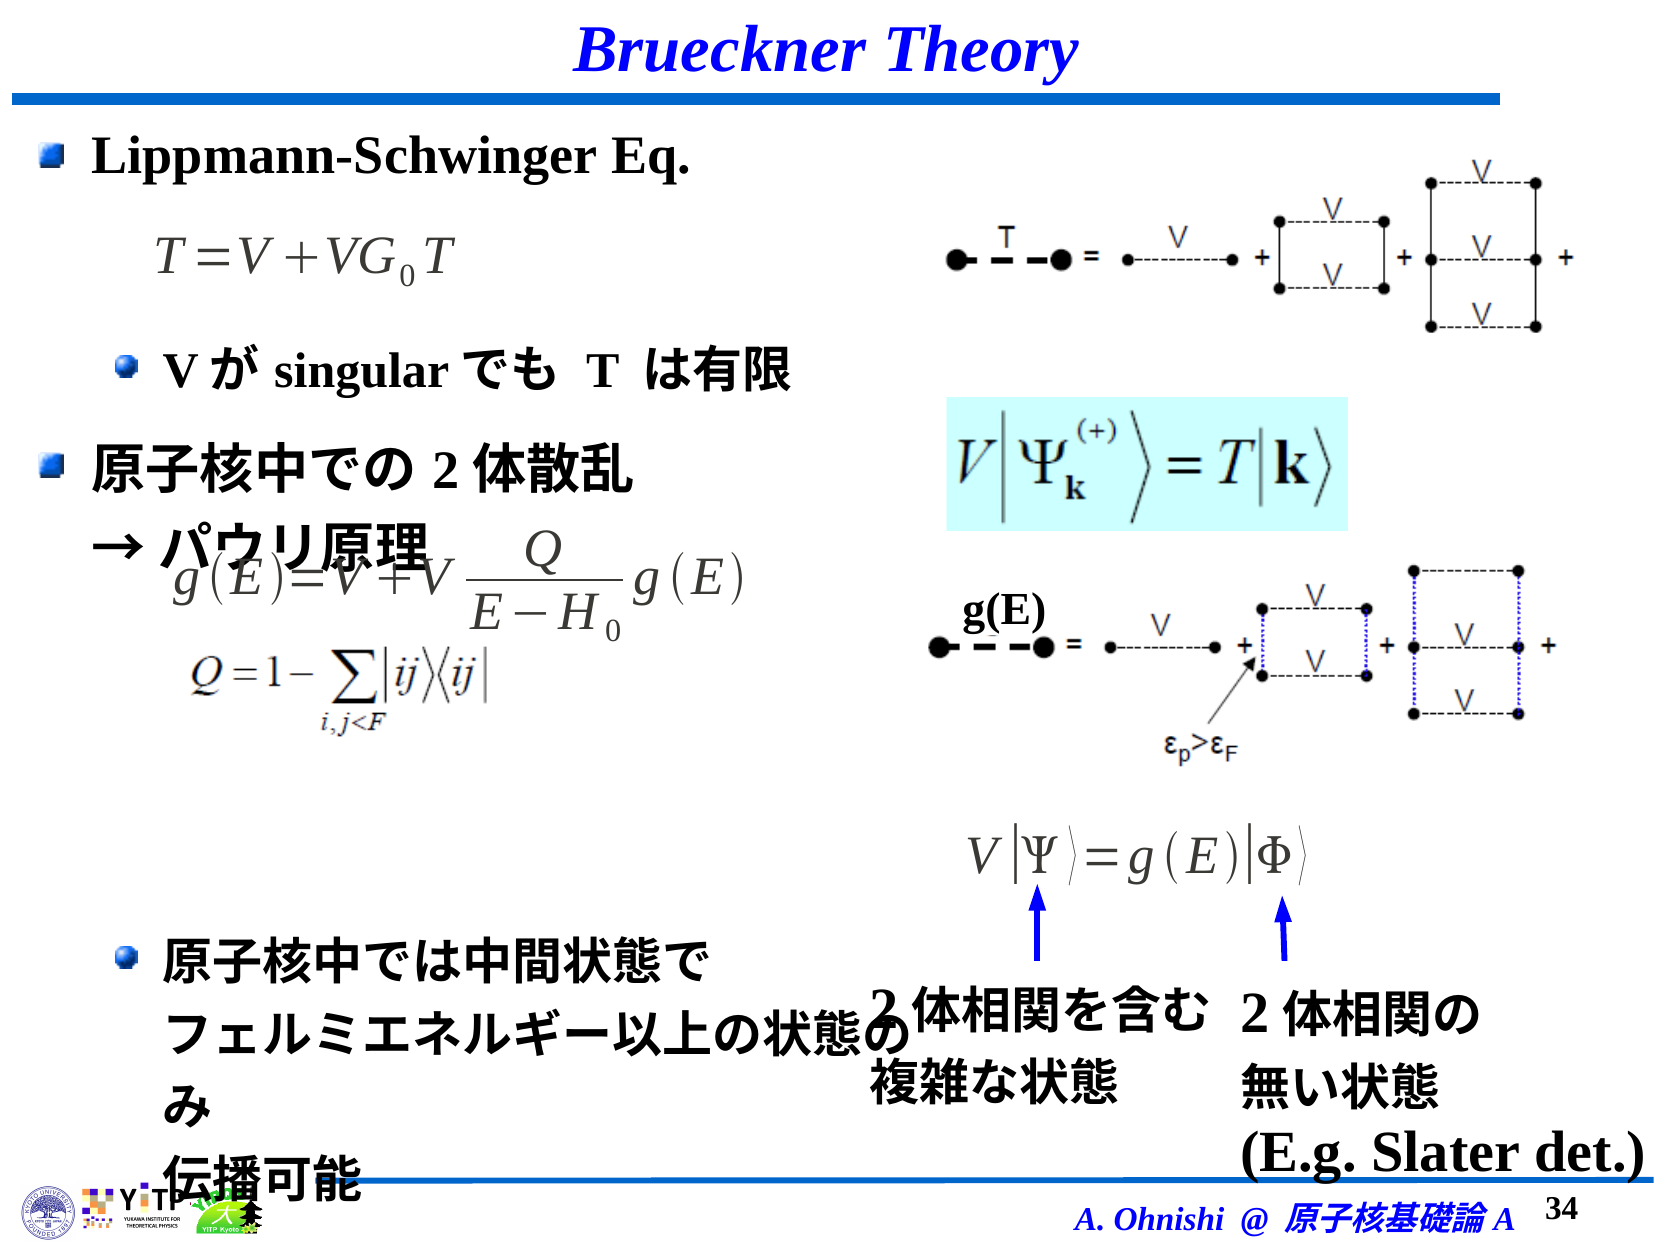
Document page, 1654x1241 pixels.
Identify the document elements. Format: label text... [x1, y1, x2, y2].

picture [160, 614, 515, 746]
picture [945, 397, 1348, 531]
chart [147, 225, 458, 293]
text_box 2体相関を含む 複雑な状態 [869, 970, 1216, 1085]
picture [20, 1185, 76, 1241]
list Lippmann-Schwinger Eq. Vがsingularでも T は有限 原子核中での2体散乱 → パウリ原理 原子核中では中間状態で フェルミエネルギー以上の状態のみ 伝播可能 核内での散乱行列=g-matrix [20, 124, 920, 1137]
picture [77, 1179, 263, 1234]
text_box g(E) [962, 584, 1047, 636]
chart [959, 821, 1313, 888]
chart [162, 518, 752, 650]
picture [924, 553, 1585, 779]
picture [932, 157, 1582, 344]
title Brueckner Theory [0, 0, 1654, 99]
text_box 2体相関の 無い状態 (E.g. Slater det.) [1240, 974, 1647, 1155]
